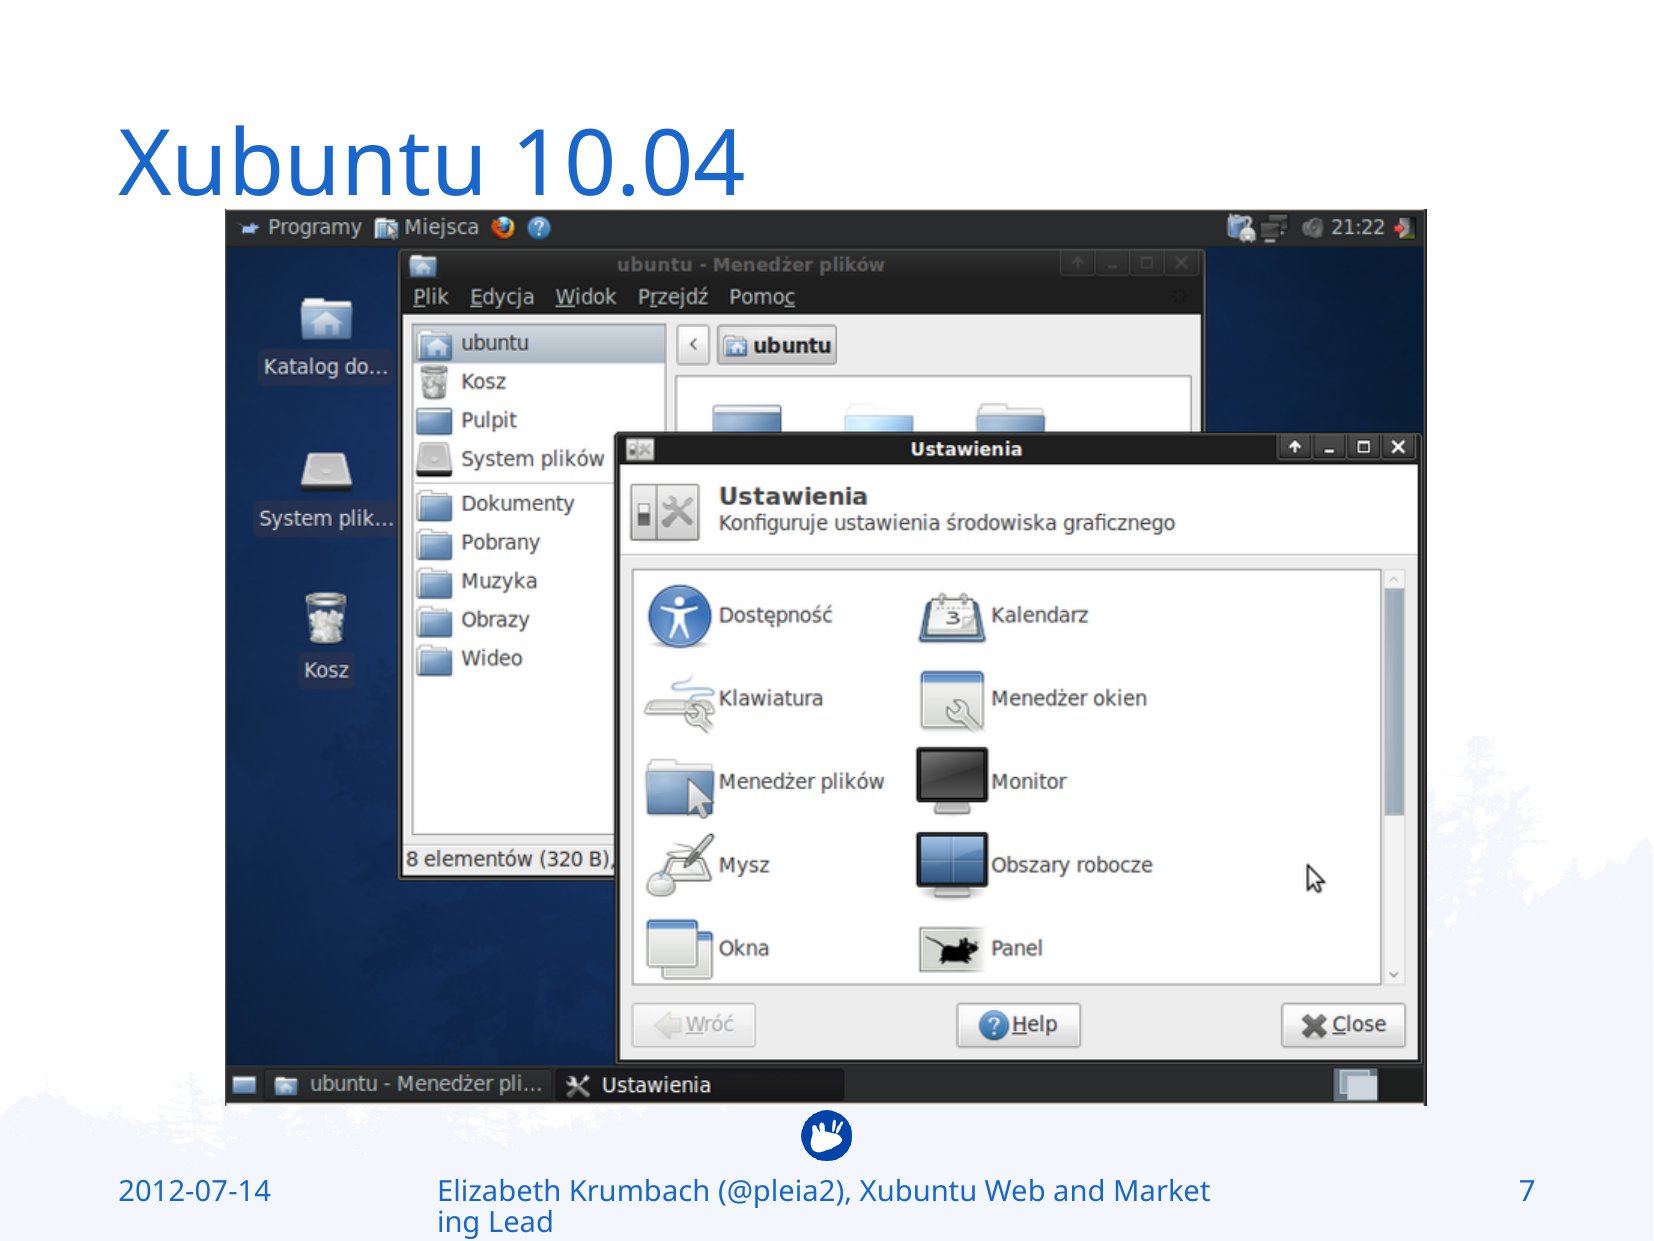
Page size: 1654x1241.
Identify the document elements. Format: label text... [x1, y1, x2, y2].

title Xubuntu 10.04 [118, 88, 1536, 231]
picture [0, 209, 1654, 1241]
